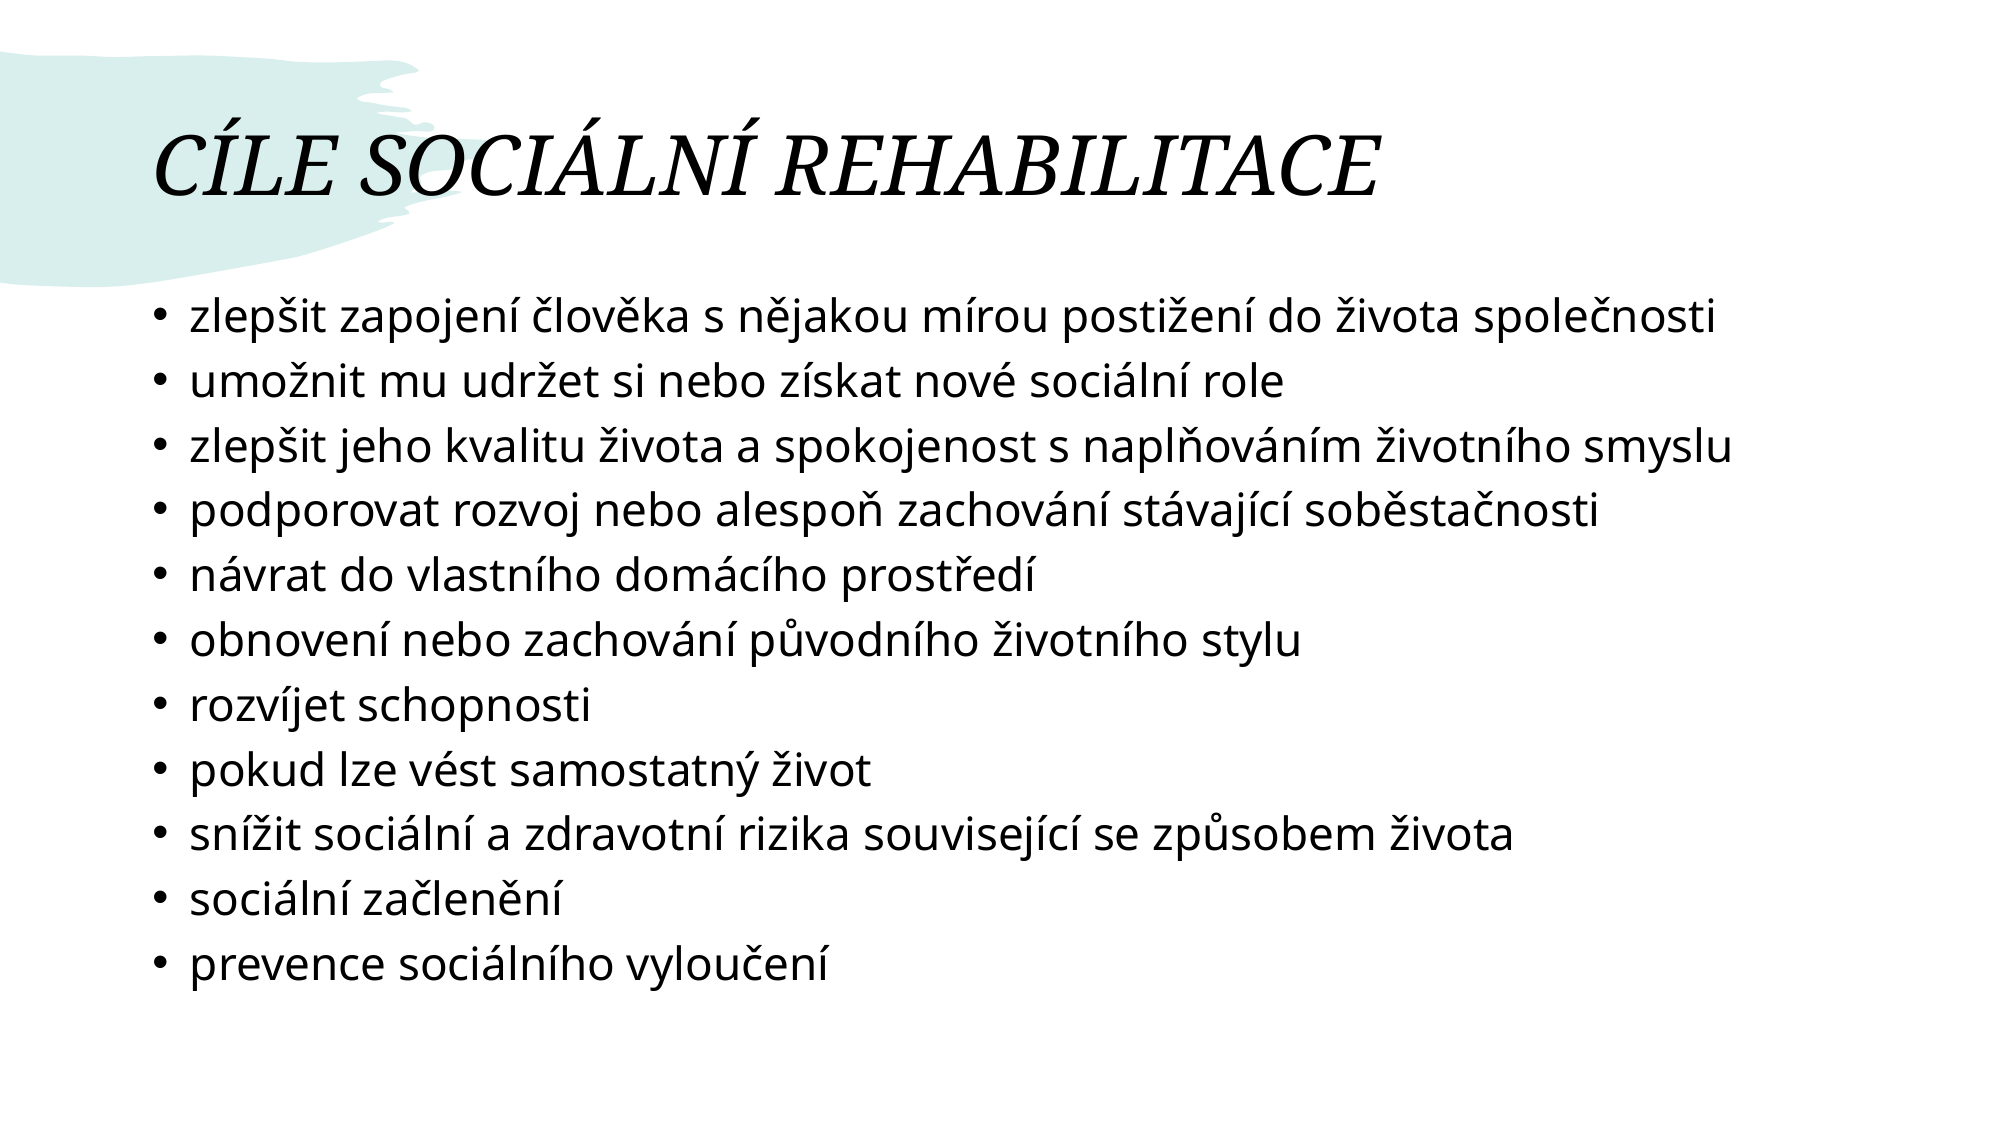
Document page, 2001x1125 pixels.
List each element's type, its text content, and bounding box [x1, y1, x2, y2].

title CÍLE SOCIÁLNÍ REHABILITACE [137, 59, 1863, 214]
list zlepšit zapojení člověka s nějakou mírou postižení do života společnosti umožnit mu udržet si nebo získat nové sociální role zlepšit jeho kvalitu života a spokojenost s naplňováním životního smyslu podporovat rozvoj nebo alespoň zachování stávající soběstačnosti návrat do vlastního domácího prostředí obnovení nebo zachování původního životního stylu rozvíjet schopnosti pokud lze vést samostatný život snížit sociální a zdravotní rizika související se způsobem života sociální začlenění prevence sociálního vyloučení [137, 214, 1924, 1032]
